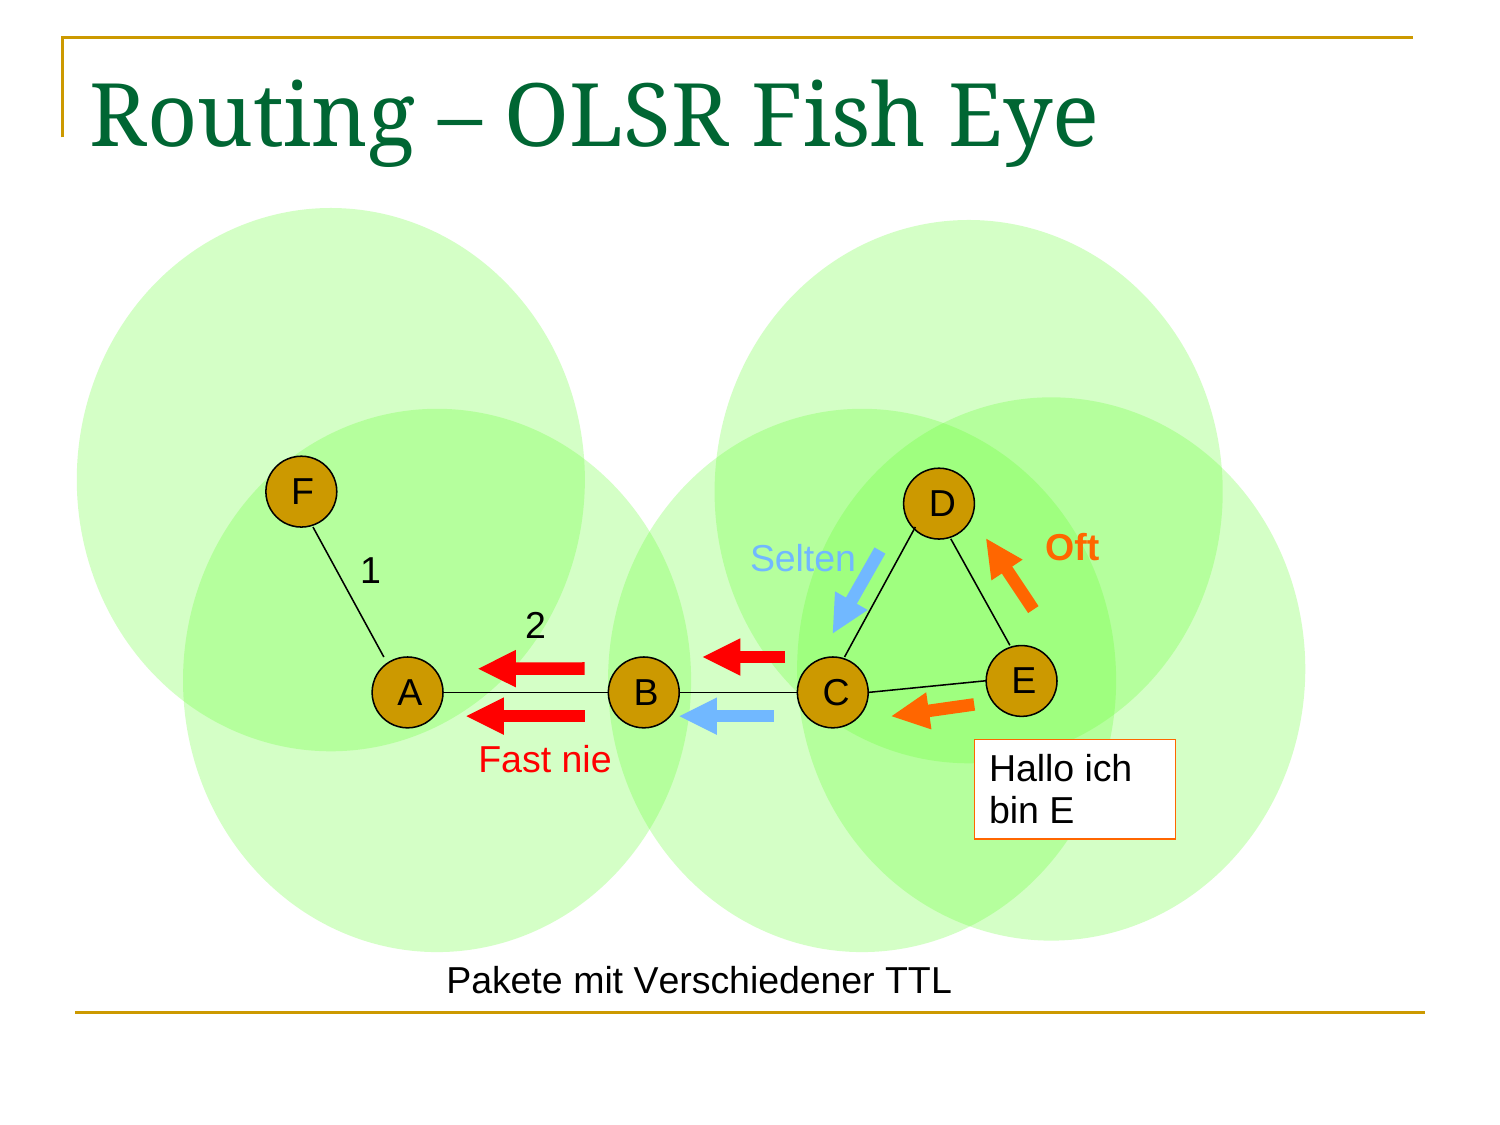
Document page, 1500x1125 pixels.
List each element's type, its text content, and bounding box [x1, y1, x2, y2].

text_box A [372, 656, 444, 728]
text_box Pakete mit Verschiedener TTL [431, 952, 967, 1010]
text_box Hallo ich bin E [974, 739, 1176, 839]
text_box Fast nie [463, 730, 627, 789]
text_box Oft [1030, 518, 1115, 576]
text_box C [797, 656, 869, 728]
text_box 1 [345, 542, 396, 600]
text_box E [986, 645, 1058, 717]
text_box 2 [510, 596, 561, 655]
text_box Selten [735, 530, 871, 588]
title Routing – OLSR Fish Eye [75, 45, 1426, 233]
text_box F [265, 456, 337, 528]
text_box B [608, 656, 680, 728]
text_box [76, 233, 1306, 953]
text_box D [903, 468, 975, 540]
